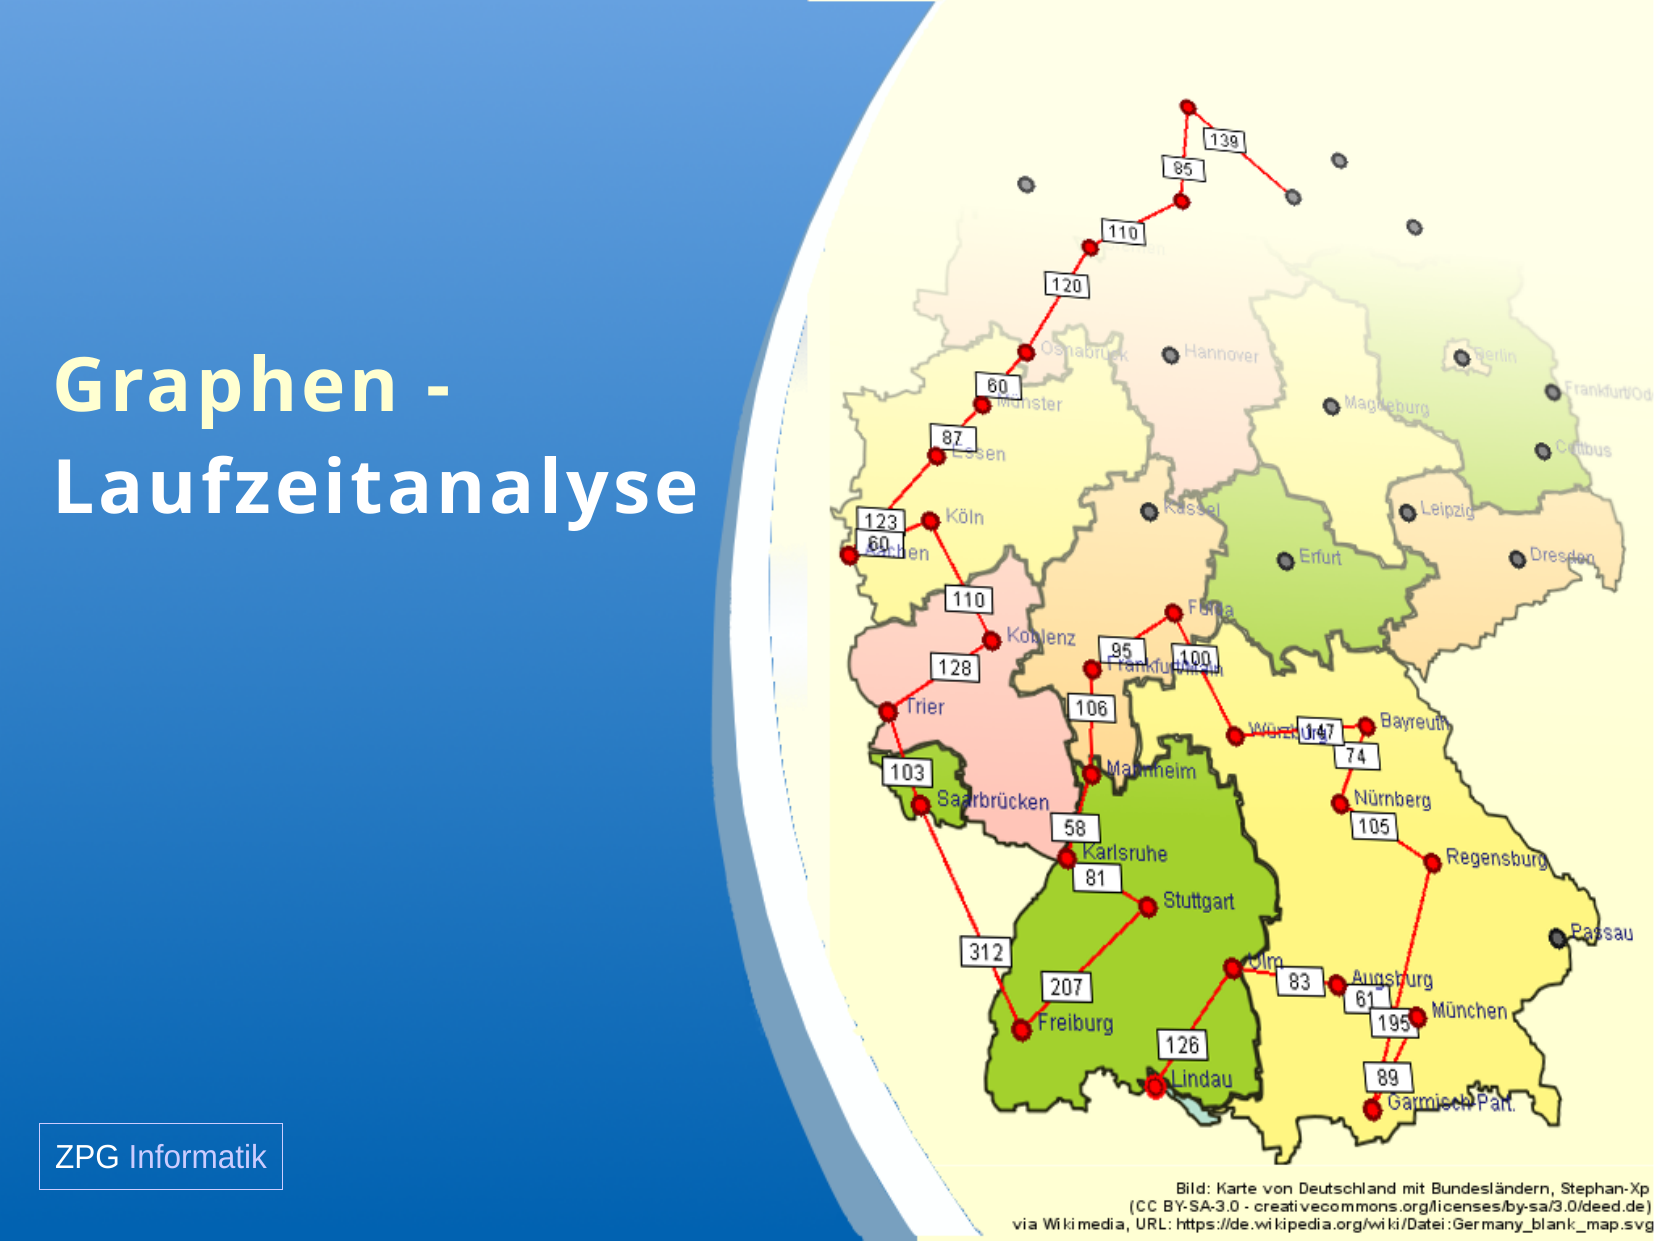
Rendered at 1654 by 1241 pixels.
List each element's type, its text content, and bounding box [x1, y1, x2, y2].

picture [0, 0, 1654, 1241]
text_box ZPG Informatik [39, 1123, 283, 1190]
text_box Graphen - Laufzeitanalyse [37, 323, 780, 610]
